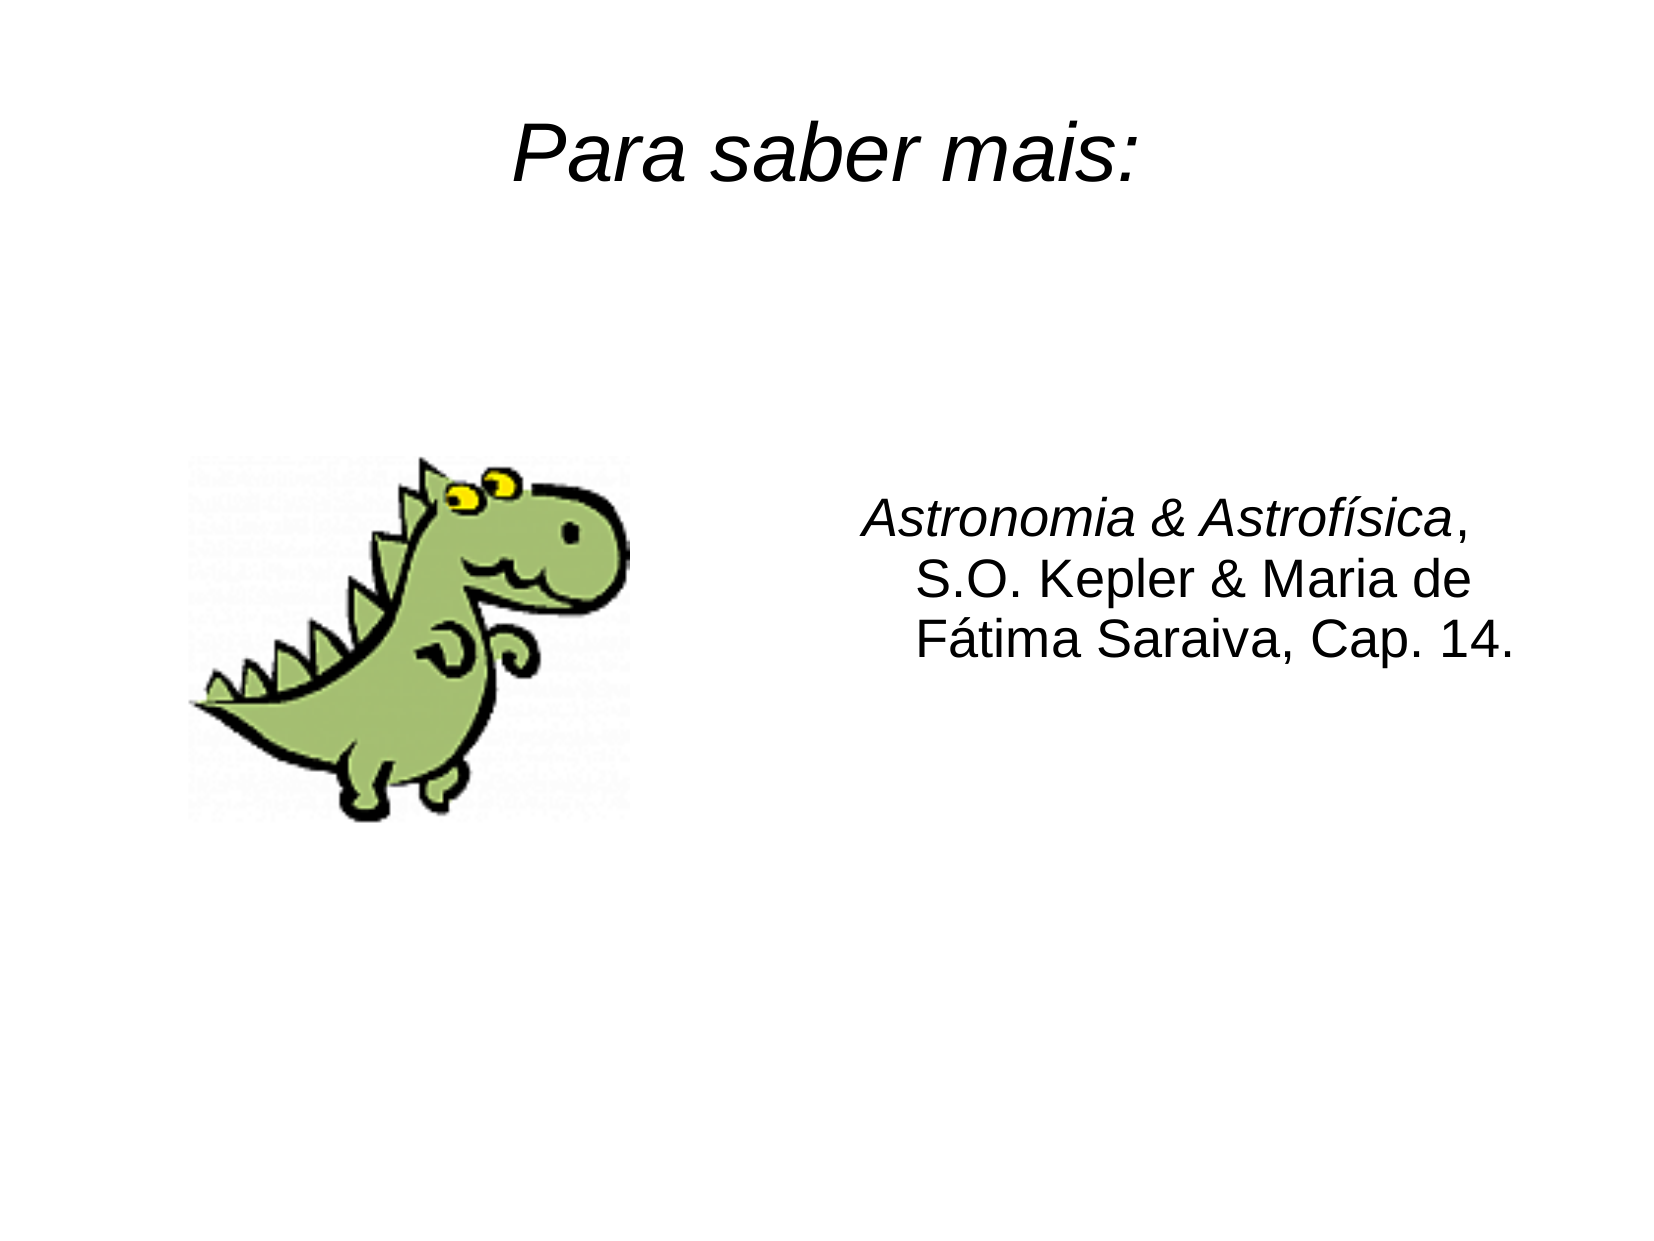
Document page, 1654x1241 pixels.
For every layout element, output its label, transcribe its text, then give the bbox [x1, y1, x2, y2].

list Astronomia & Astrofísica, S.O. Kepler & Maria de Fátima Saraiva, Cap. 14. [844, 487, 1571, 826]
title Para saber mais: [82, 49, 1571, 257]
picture [187, 456, 630, 826]
